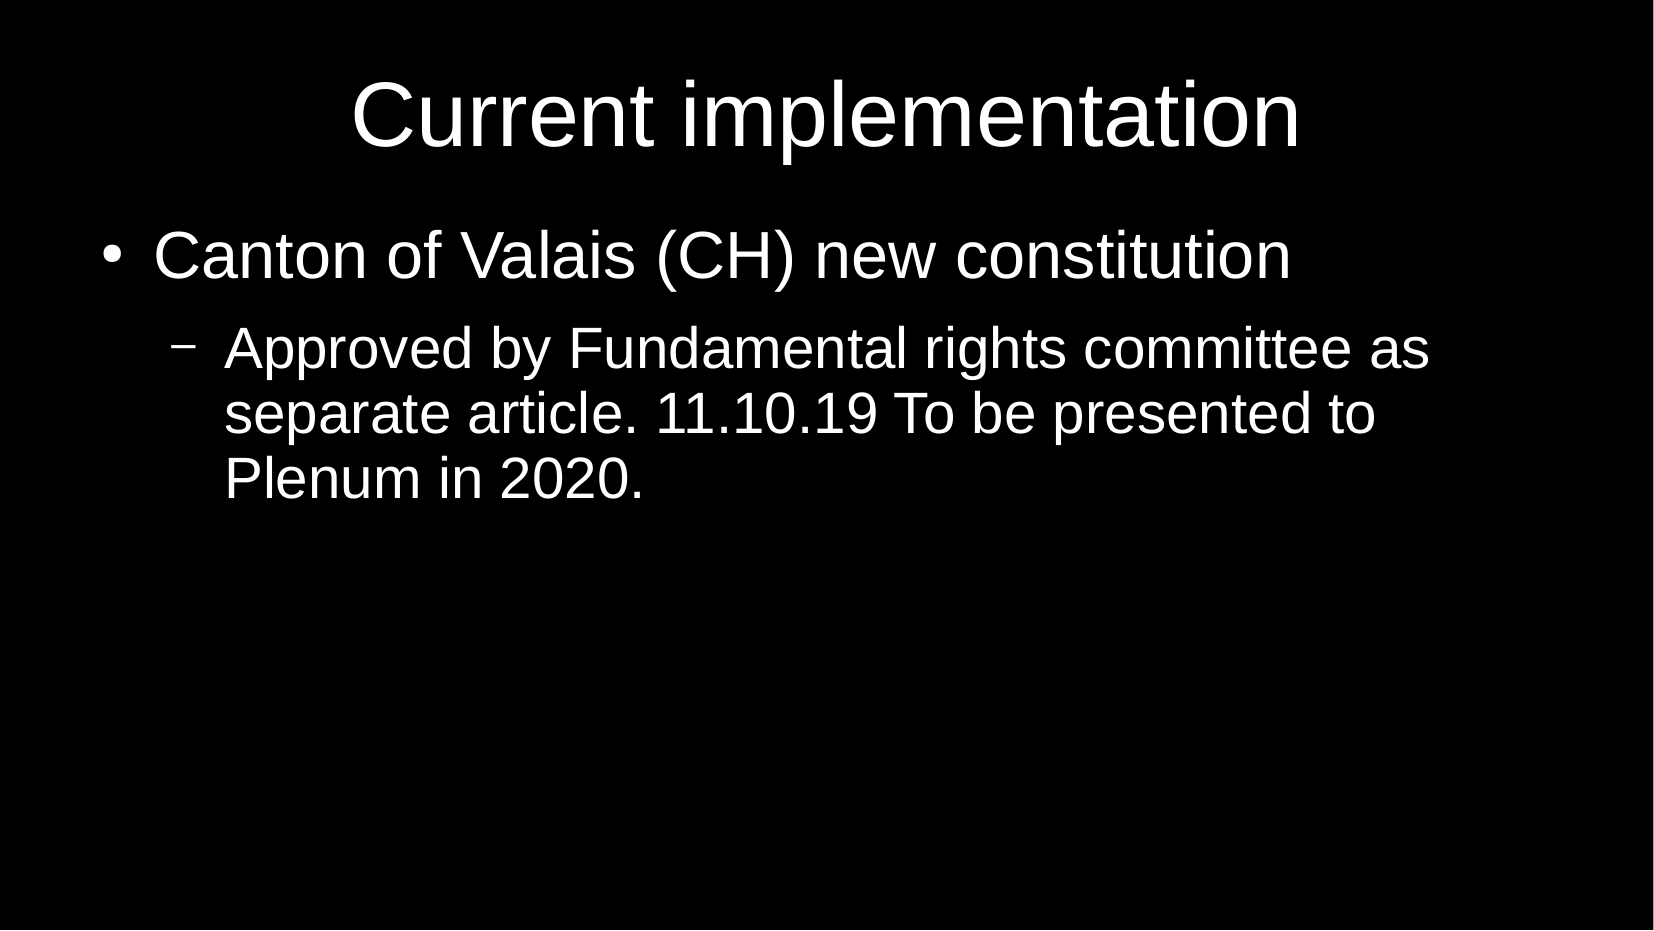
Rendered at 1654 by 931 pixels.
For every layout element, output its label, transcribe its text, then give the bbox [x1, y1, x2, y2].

list Canton of Valais (CH) new constitution Approved by Fundamental rights committee as separate article. 11.10.19 To be presented to Plenum in 2020. [82, 217, 1571, 758]
title Current implementation [82, 37, 1571, 193]
